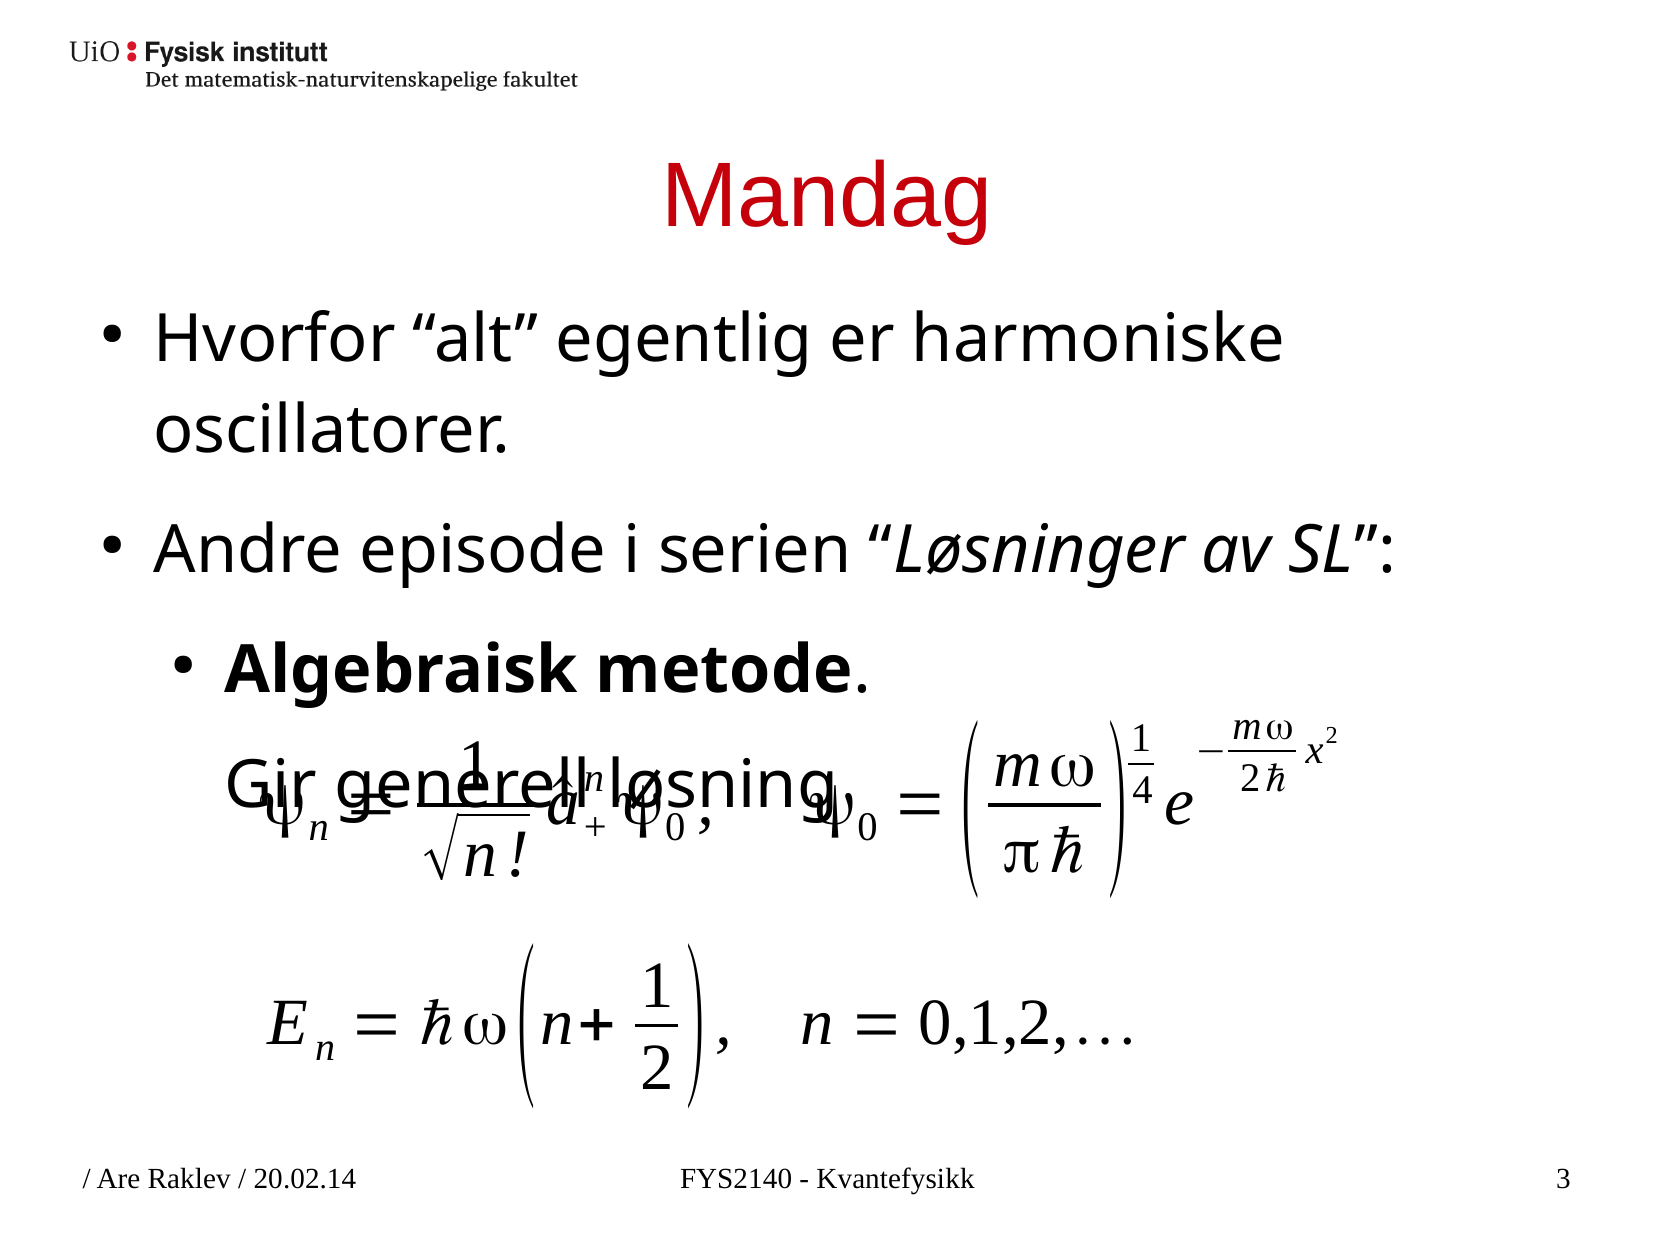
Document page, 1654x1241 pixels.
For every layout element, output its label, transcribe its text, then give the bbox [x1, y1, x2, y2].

list Hvorfor “alt” egentlig er harmoniske oscillatorer. Andre episode i serien “Løsninger av SL”: Algebraisk metode. Gir generell løsning [82, 290, 1613, 1094]
picture [68, 37, 581, 93]
chart [257, 939, 1144, 1113]
title Mandag [82, 90, 1571, 290]
chart [251, 703, 1345, 903]
